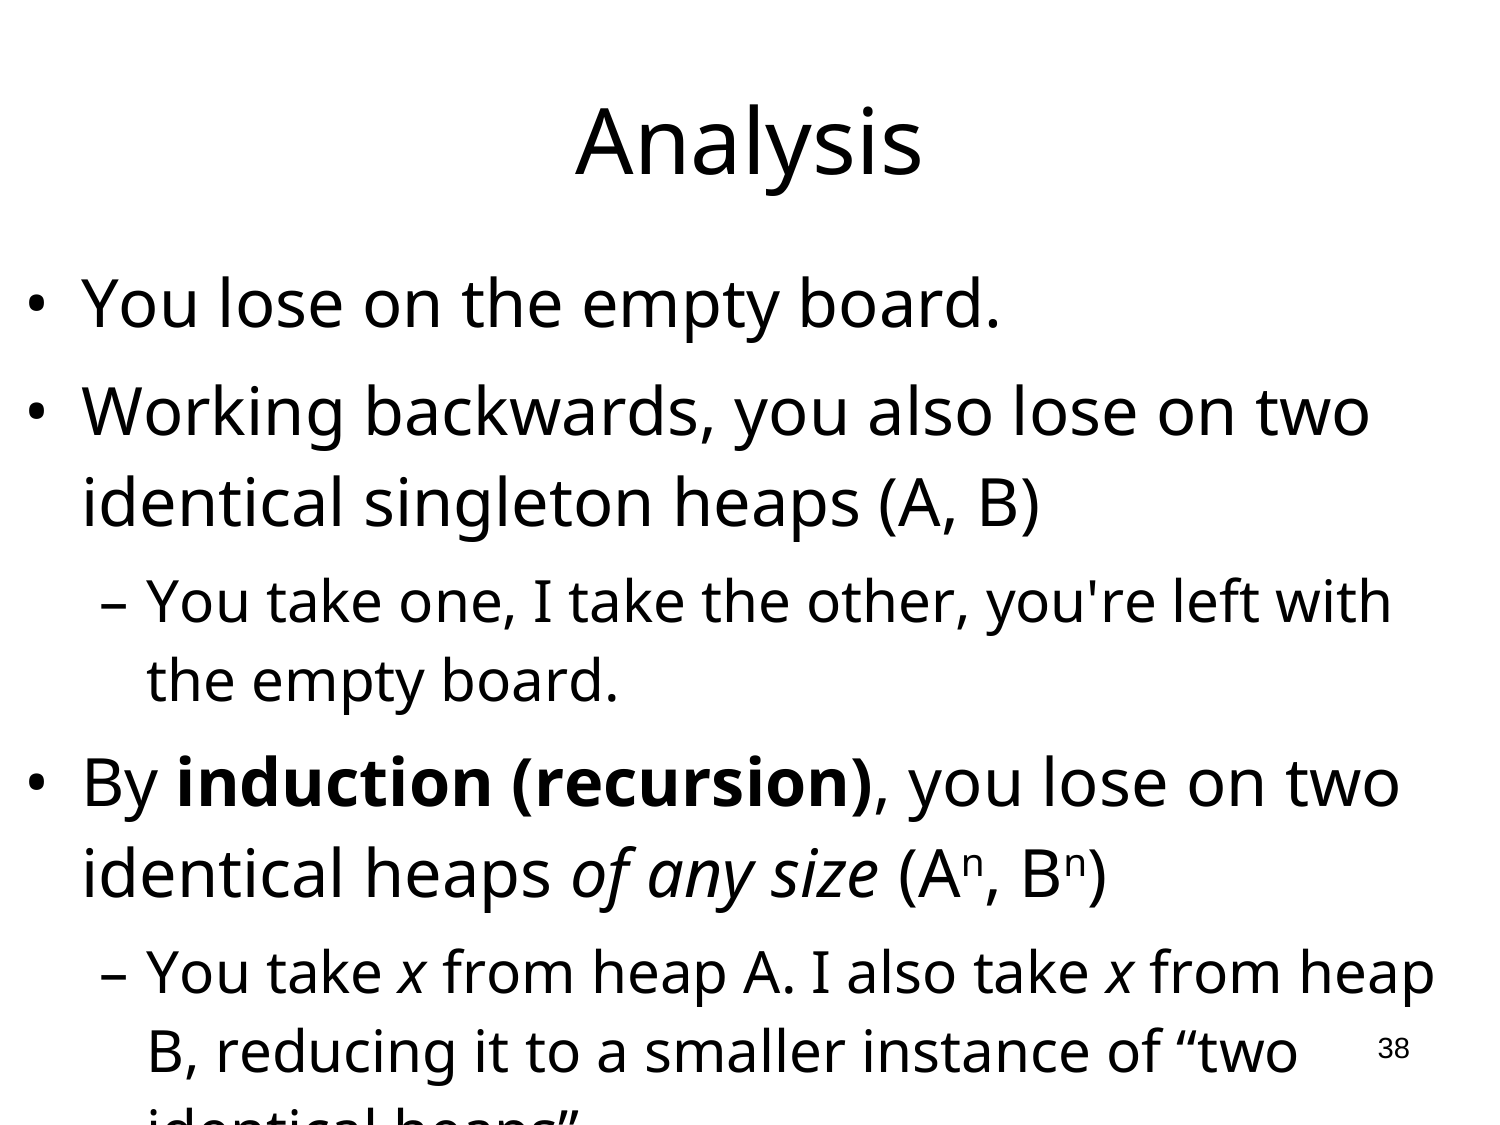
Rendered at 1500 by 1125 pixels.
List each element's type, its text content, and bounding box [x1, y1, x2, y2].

list You lose on the empty board. Working backwards, you also lose on two identical singleton heaps (A, B) You take one, I take the other, you're left with the empty board. By induction (recursion), you lose on two identical heaps of any size (An, Bn) You take x from heap A. I also take x from heap B, reducing it to a smaller instance of “two identical heaps”. [24, 256, 1476, 1080]
title Analysis [24, 45, 1476, 233]
